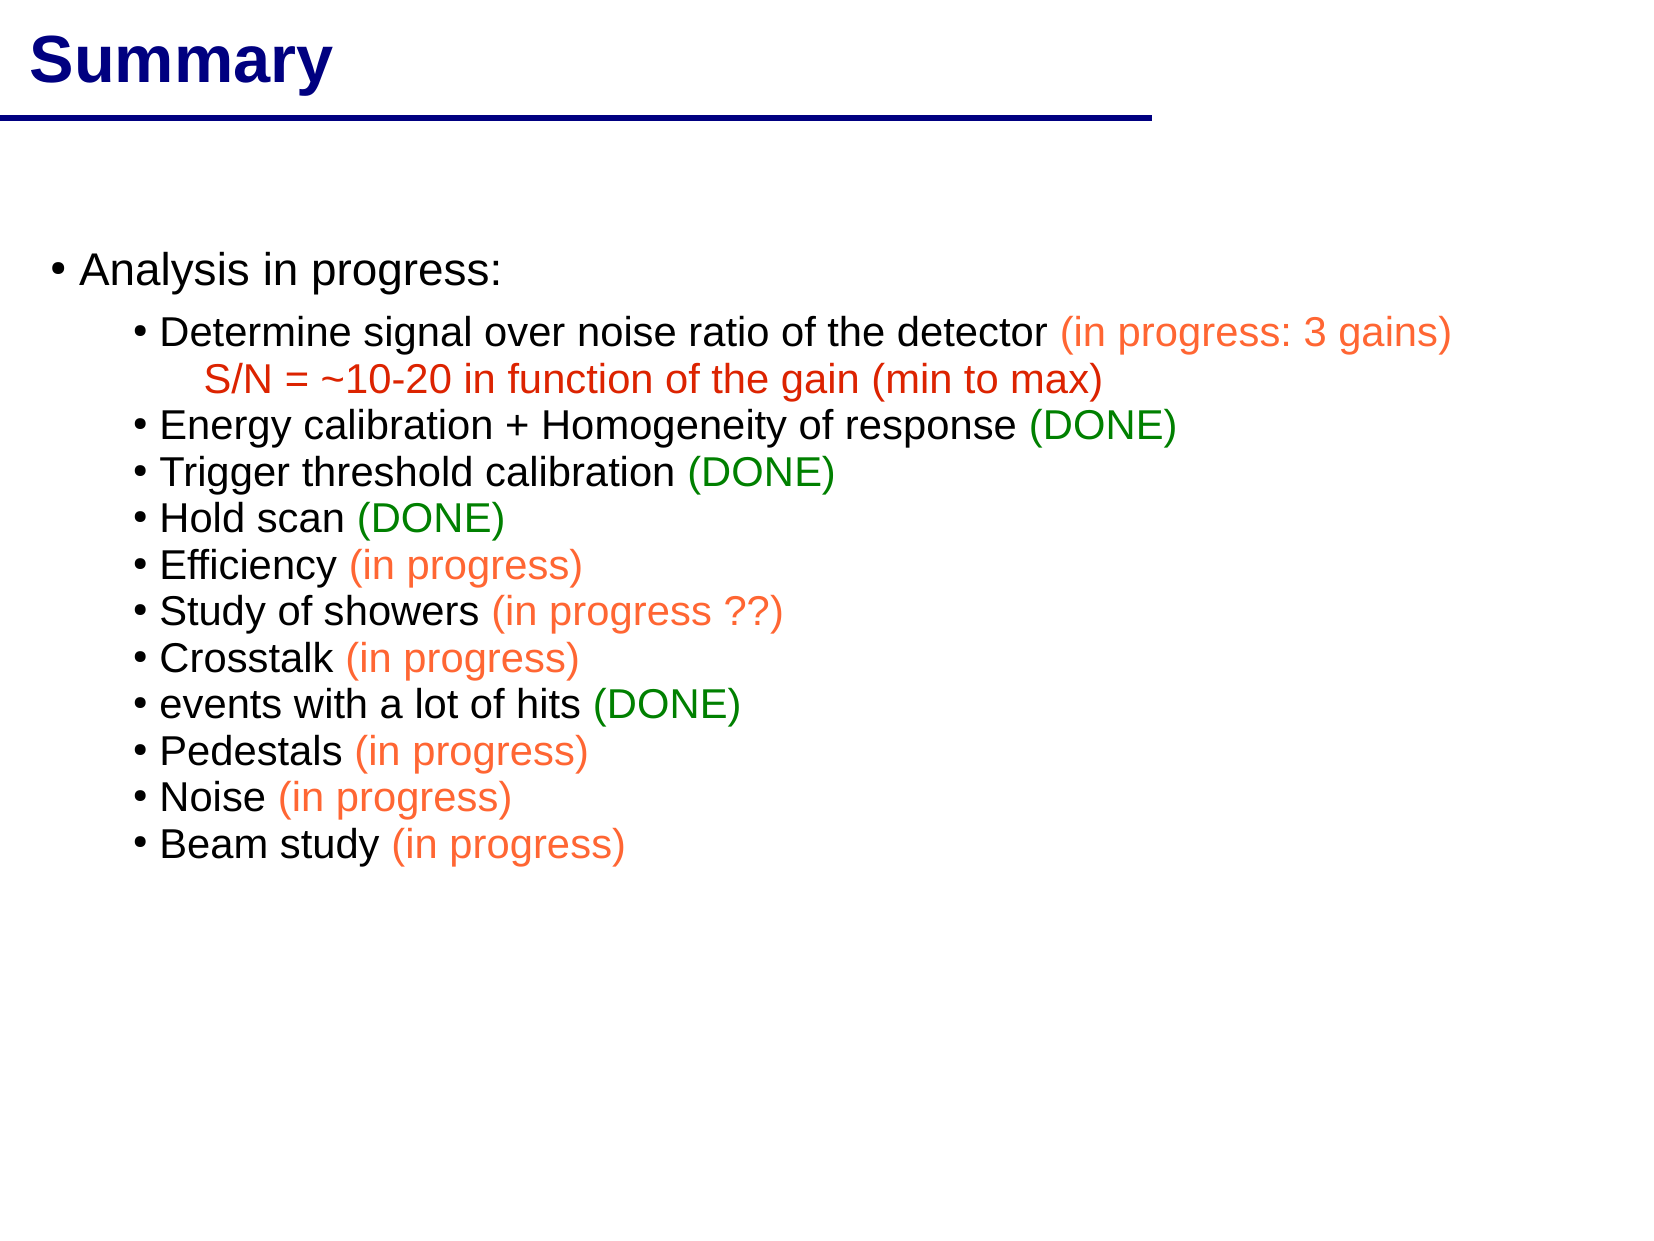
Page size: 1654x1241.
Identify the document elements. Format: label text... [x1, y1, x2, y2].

title Summary [29, 0, 1625, 119]
text_box Analysis in progress: [35, 236, 745, 303]
text_box Determine signal over noise ratio of the detector (in progress: 3 gains) S/N = ~10-20 in function of the gain (min to max) Energy calibration + Homogeneity of response (DONE) Trigger threshold calibration (DONE) Hold scan (DONE) Efficiency (in progress) Study of showers (in progress ??) Crosstalk (in progress) events with a lot of hits (DONE) Pedestals (in progress) Noise (in progress) Beam study (in progress) [118, 301, 1477, 878]
